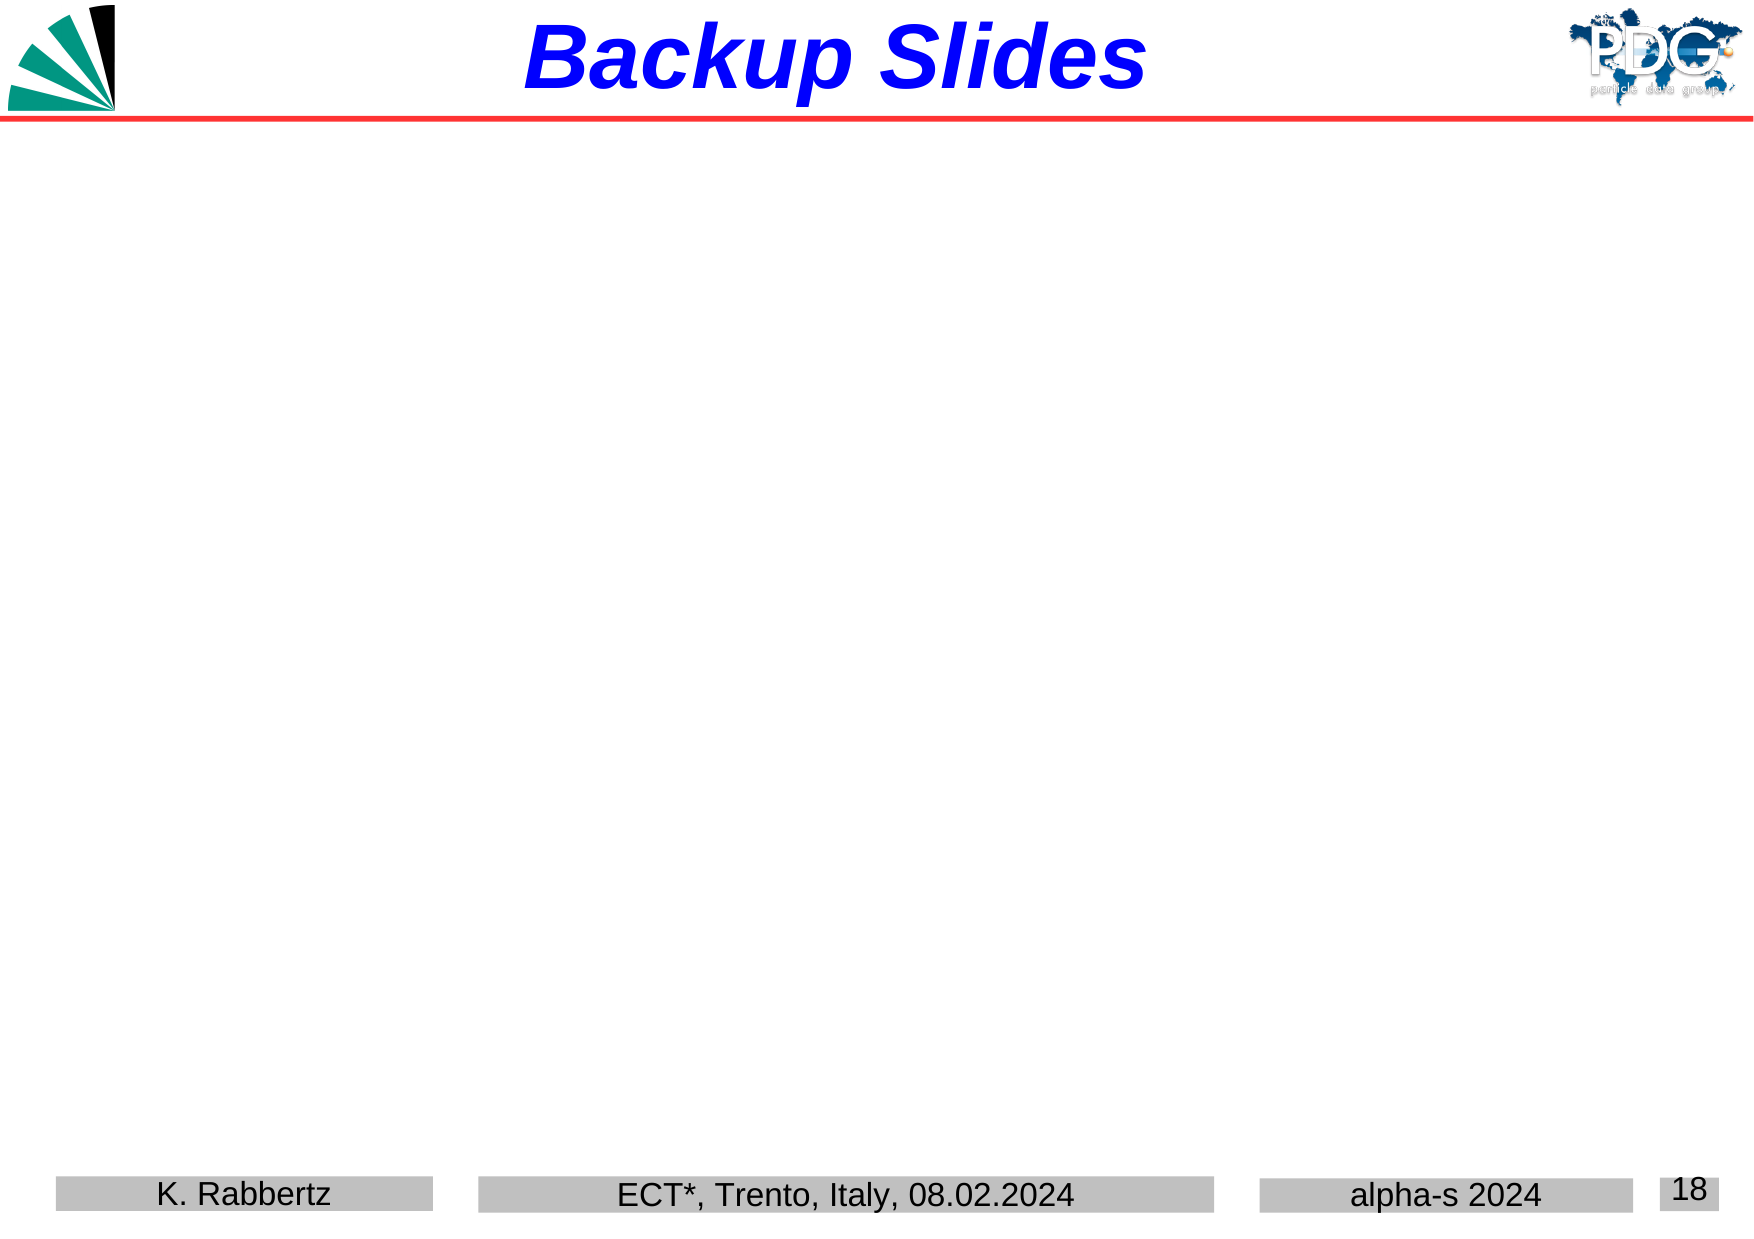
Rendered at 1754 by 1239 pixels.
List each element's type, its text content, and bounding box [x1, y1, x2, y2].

picture [8, 5, 115, 112]
title Backup Slides [129, 0, 1545, 114]
picture [1566, 6, 1746, 108]
